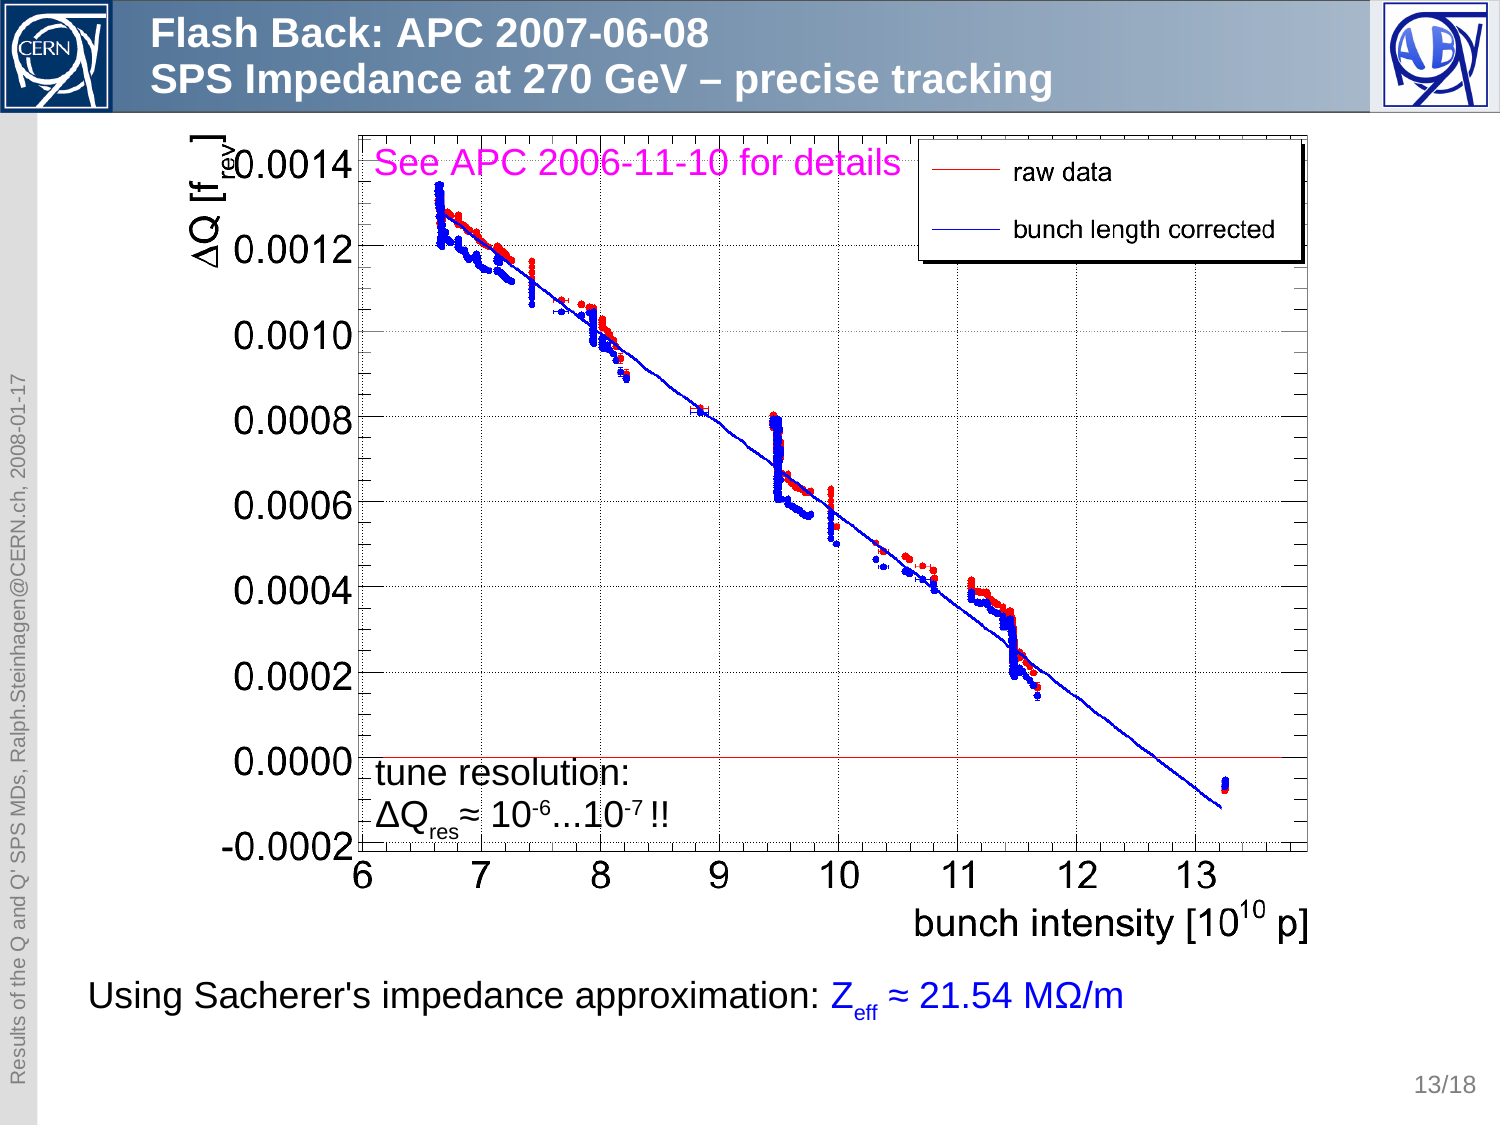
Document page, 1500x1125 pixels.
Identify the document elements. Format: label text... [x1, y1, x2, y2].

picture [0, 0, 113, 113]
list Using Sacherer's impedance approximation: Zeff ≈ 21.54 MΩ/m [87, 974, 1438, 1030]
picture [186, 118, 1329, 951]
text_box See APC 2006-11-10 for details [490, 88, 786, 237]
picture [1382, 1, 1489, 108]
text_box tune resolution: ΔQres≈ 10-6...10-7 !! [360, 744, 684, 852]
picture [482, 152, 490, 162]
title Flash Back: APC 2007-06-08 SPS Impedance at 270 GeV – precise tracking [150, 0, 1201, 113]
